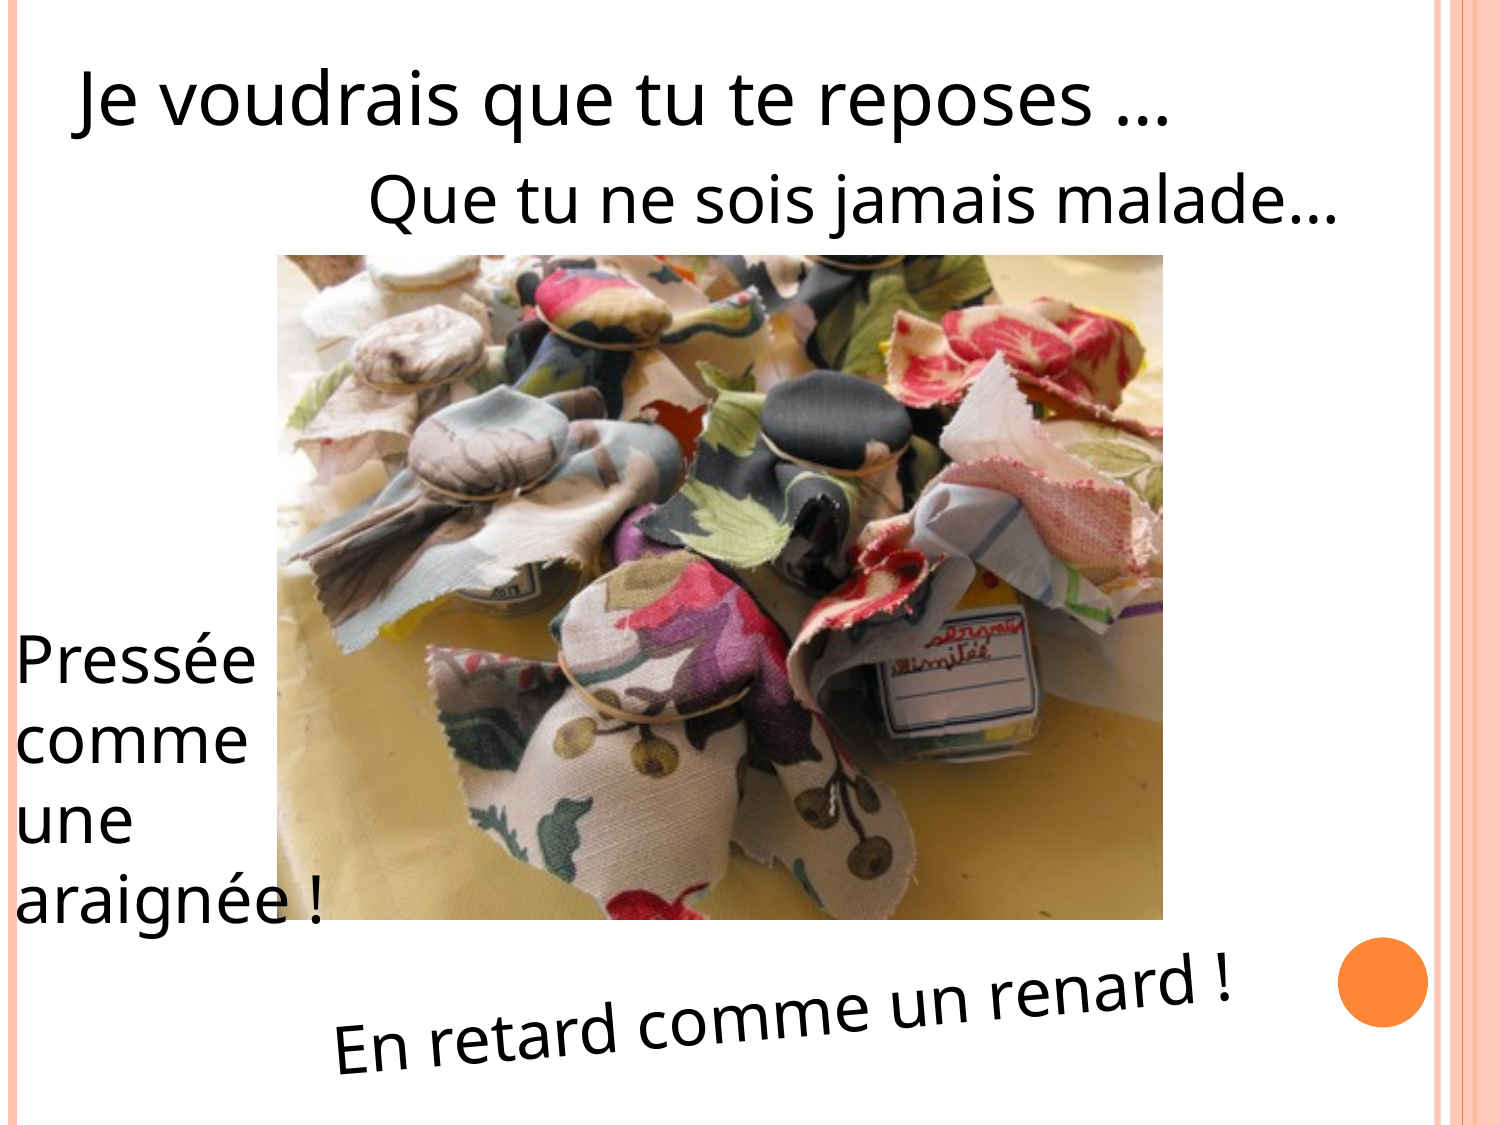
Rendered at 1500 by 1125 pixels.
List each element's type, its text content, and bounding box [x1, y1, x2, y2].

picture [277, 255, 1163, 920]
text_box Pressée comme une araignée ! [0, 609, 402, 945]
text_box Je voudrais que tu te reposes … [62, 42, 1189, 148]
text_box Que tu ne sois jamais malade… [353, 148, 1357, 244]
text_box En retard comme un renard ! [313, 925, 1252, 1098]
